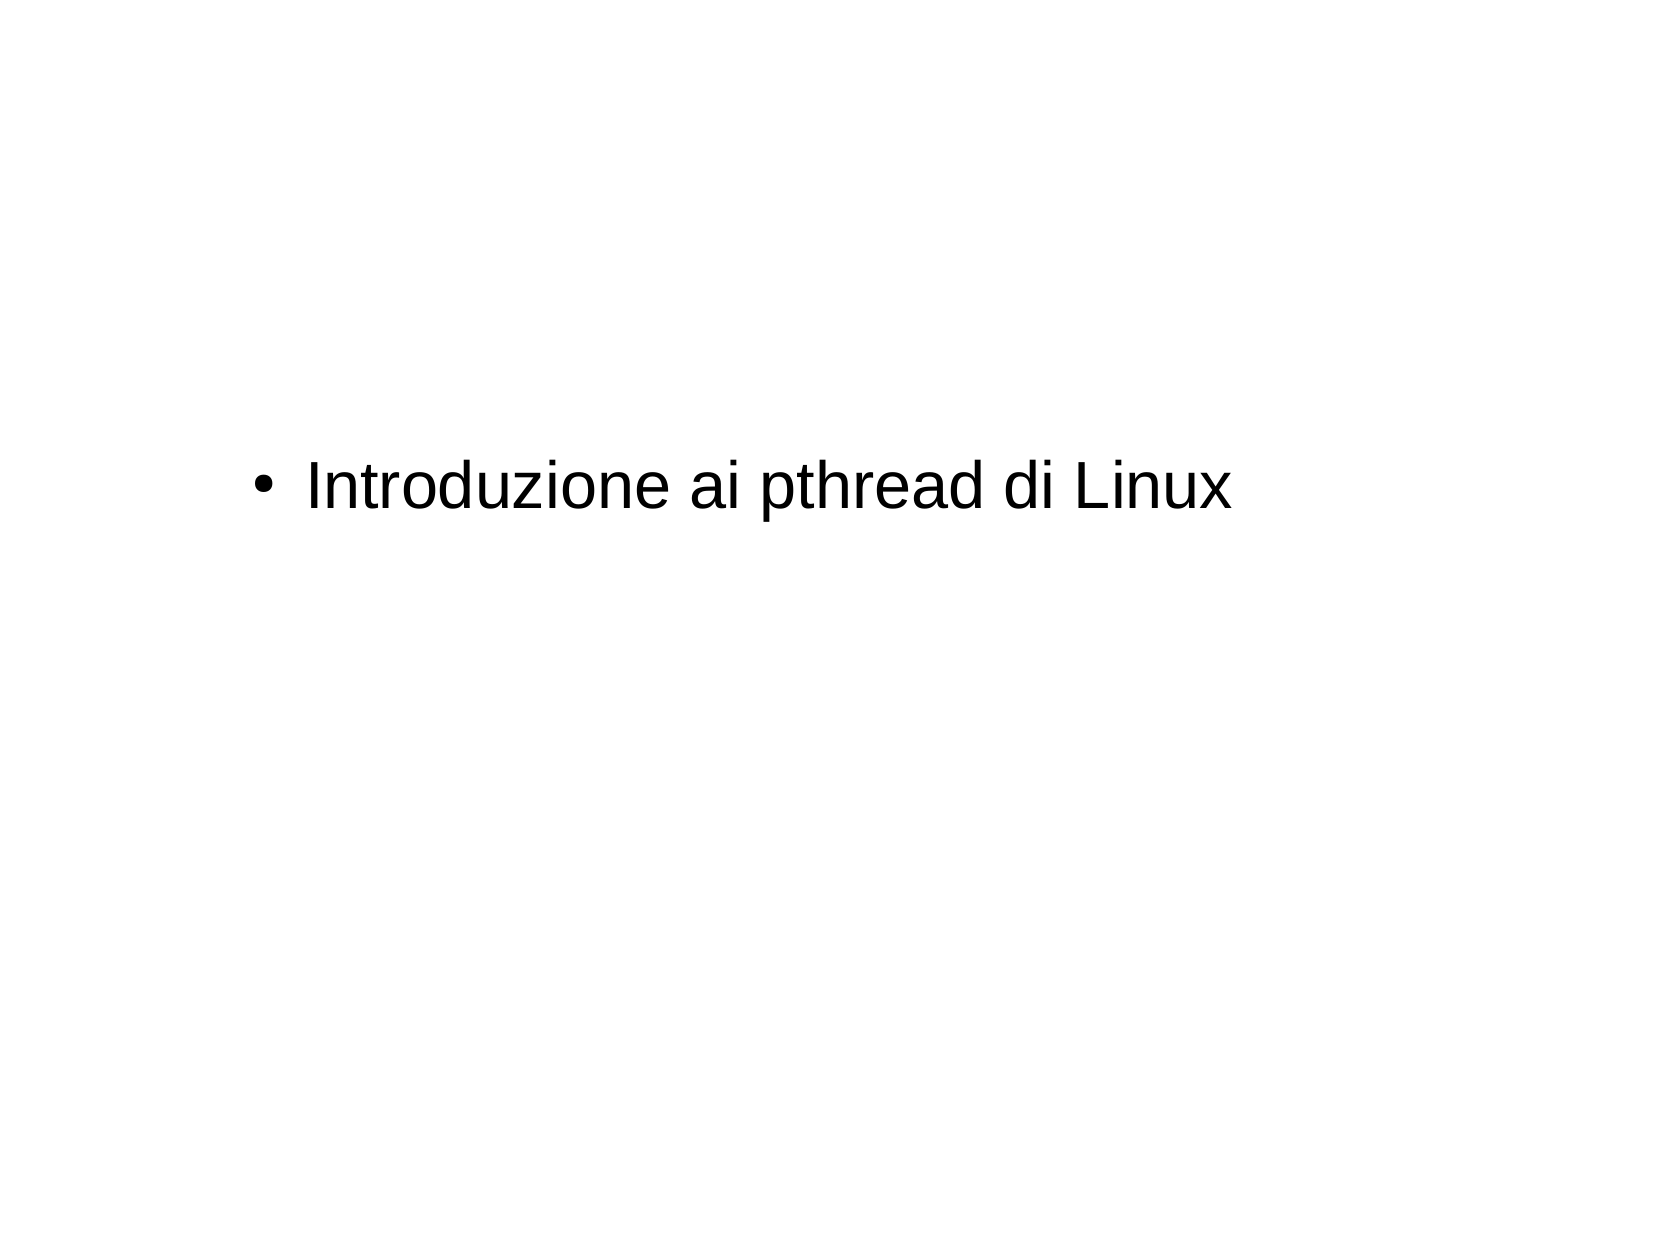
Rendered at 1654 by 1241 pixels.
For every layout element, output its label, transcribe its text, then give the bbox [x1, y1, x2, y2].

text_box Introduzione ai pthread di Linux [190, 447, 1327, 538]
